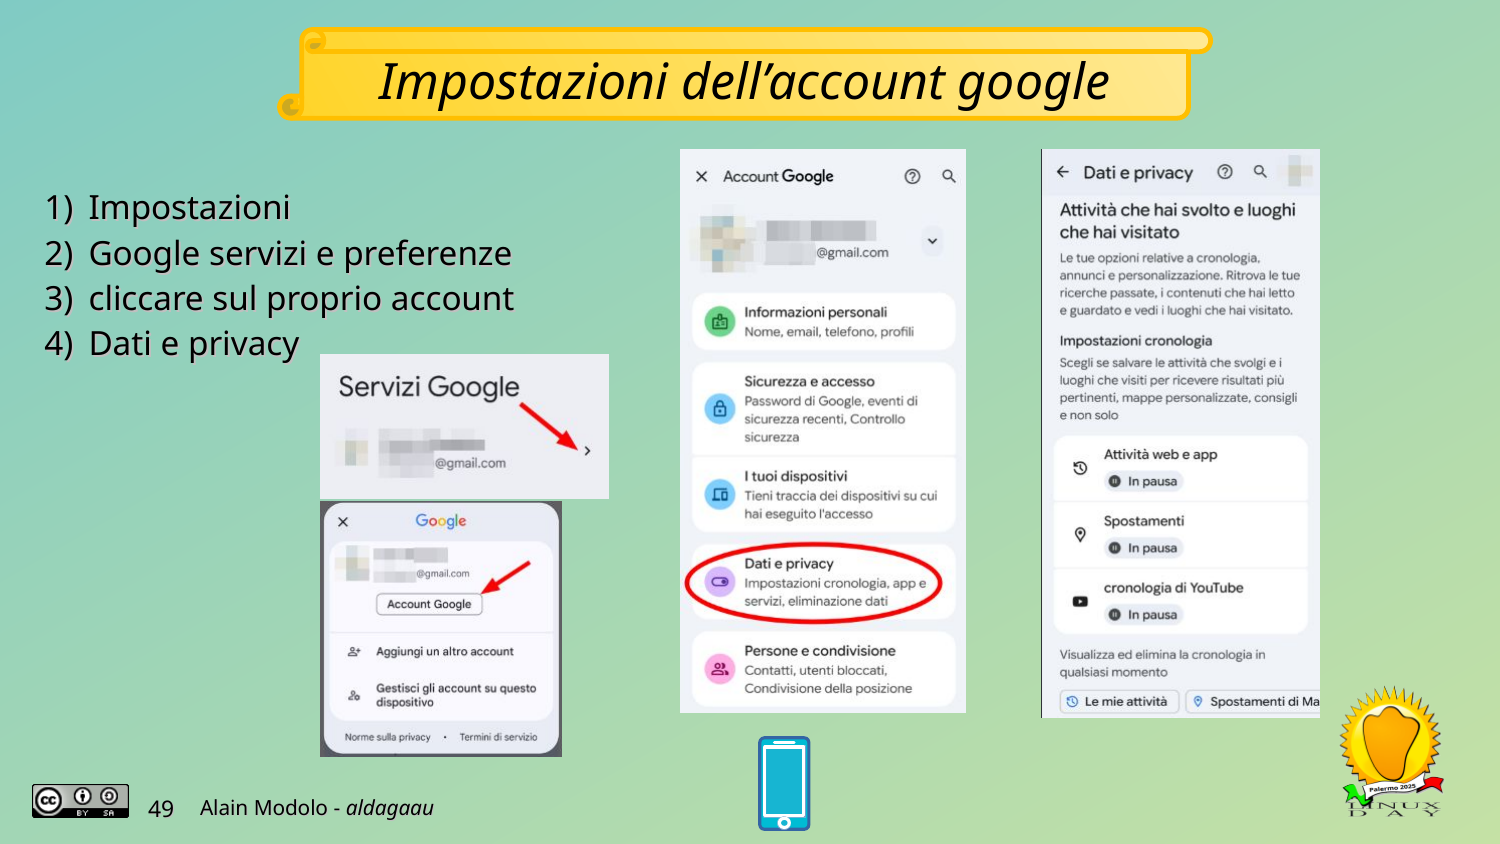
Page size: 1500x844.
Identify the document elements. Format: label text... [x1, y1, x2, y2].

text_box Impostazioni Google servizi e preferenze cliccare sul proprio account Dati e privacy [29, 177, 650, 445]
text_box Impostazioni dell’account google [291, 29, 1211, 119]
picture [320, 501, 562, 757]
picture [320, 354, 609, 499]
picture [680, 149, 966, 713]
picture [1041, 149, 1500, 844]
text_box [759, 737, 809, 830]
picture [32, 784, 129, 818]
